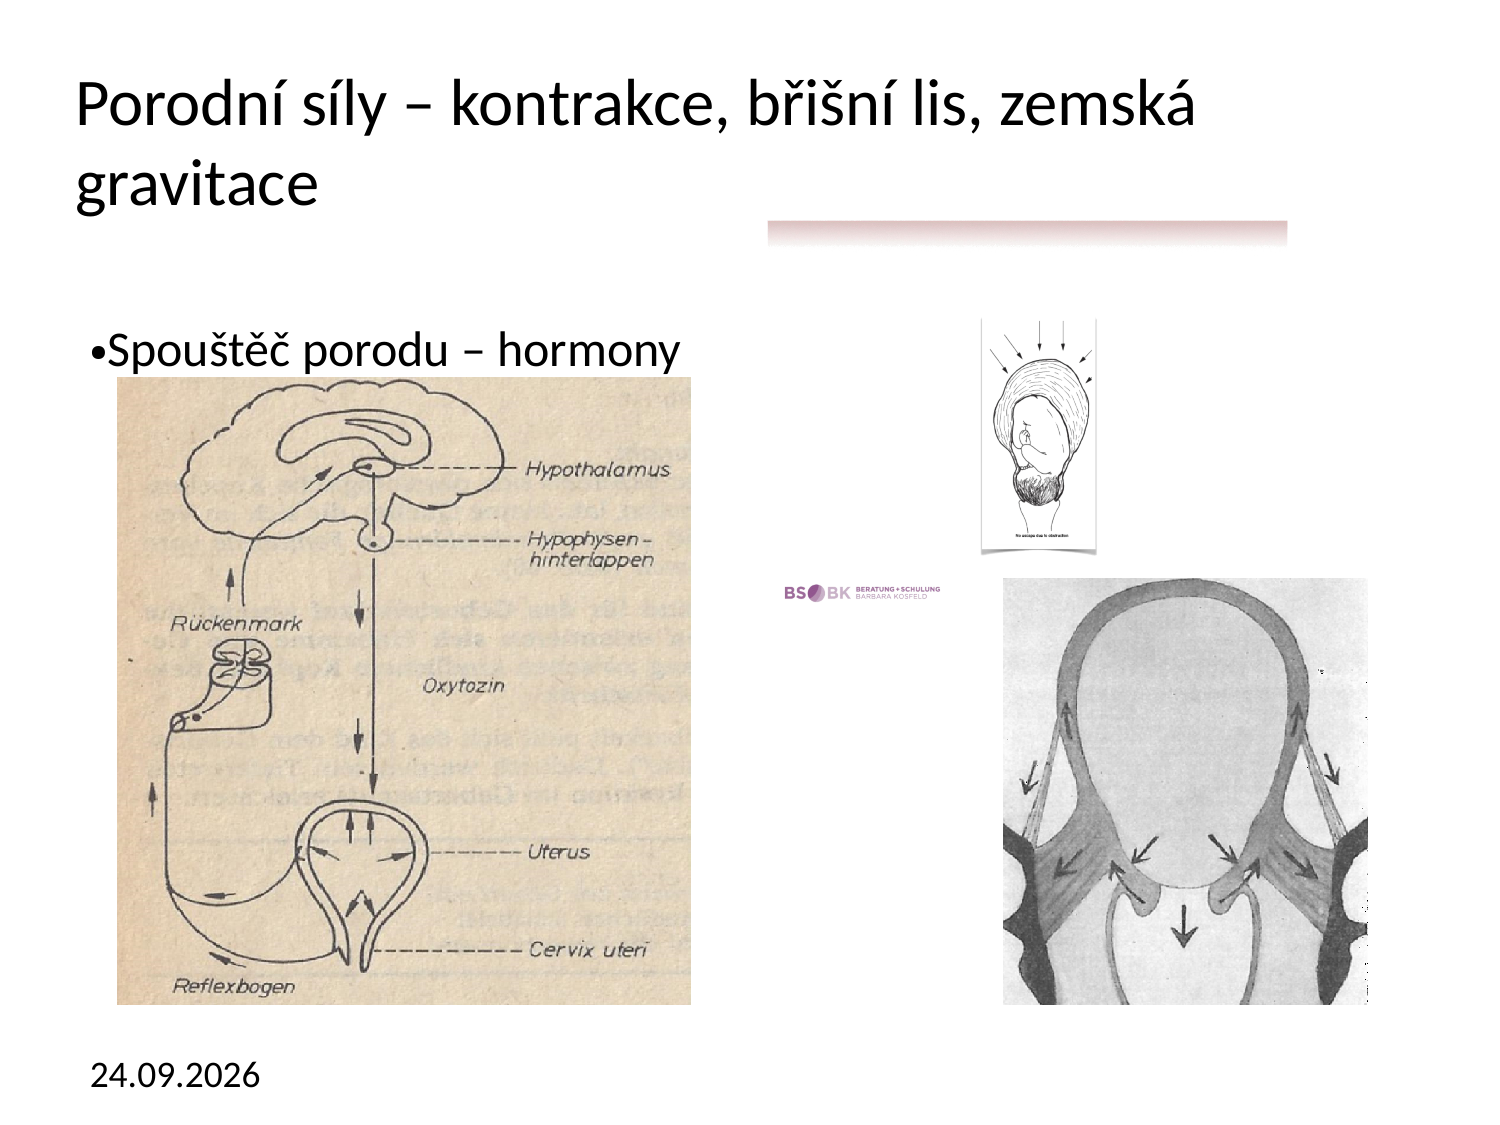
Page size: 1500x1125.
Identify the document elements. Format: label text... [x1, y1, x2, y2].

title Porodní síly – kontrakce, břišní lis, zemská gravitace [75, 44, 1425, 233]
text_box 29.09.2020 [75, 1042, 425, 1103]
picture [767, 220, 1288, 615]
picture [1003, 897, 1368, 1005]
picture [117, 897, 691, 1005]
subtitle [75, 233, 1425, 897]
text_box Spouštěč porodu – hormony [39, 212, 733, 497]
